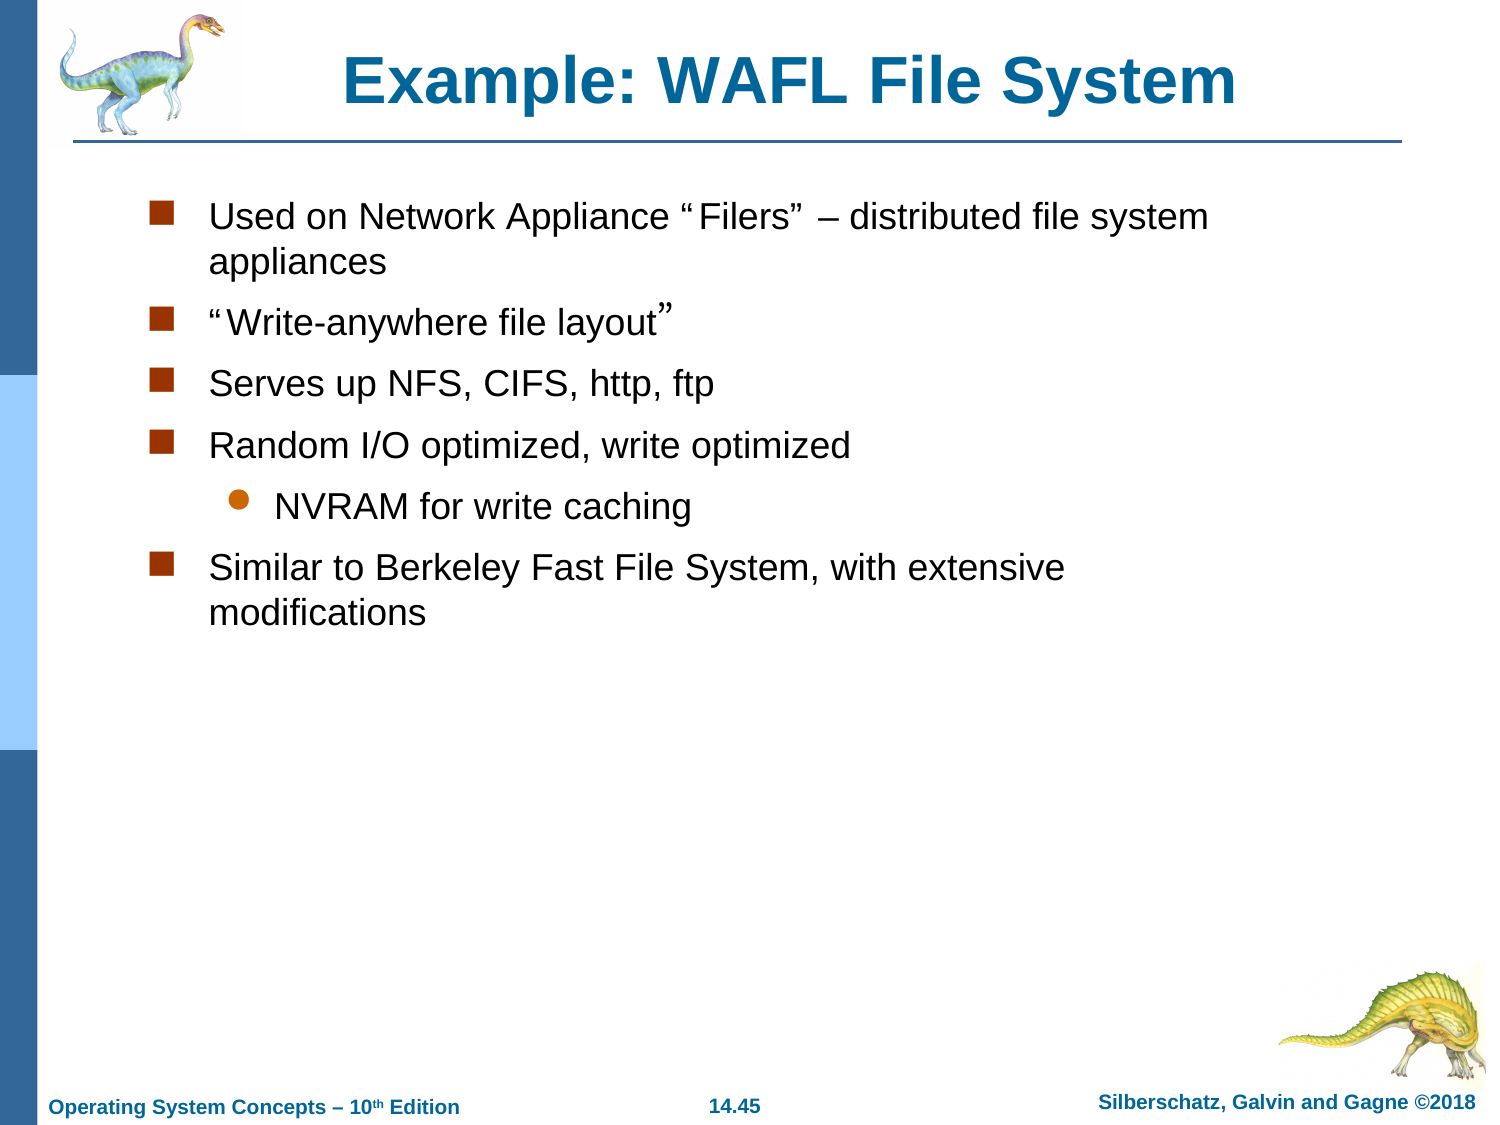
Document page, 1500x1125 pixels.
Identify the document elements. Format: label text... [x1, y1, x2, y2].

picture [46, 0, 243, 149]
picture [1415, 1094, 1423, 1099]
picture [1275, 959, 1486, 1090]
list Used on Network Appliance “Filers” – distributed file system appliances “Write-anywhere file layout” Serves up NFS, CIFS, http, ftp Random I/O optimized, write optimized NVRAM for write caching Similar to Berkeley Fast File System, with extensive modifications [137, 184, 1301, 928]
title Example: WAFL File System [156, 29, 1426, 125]
